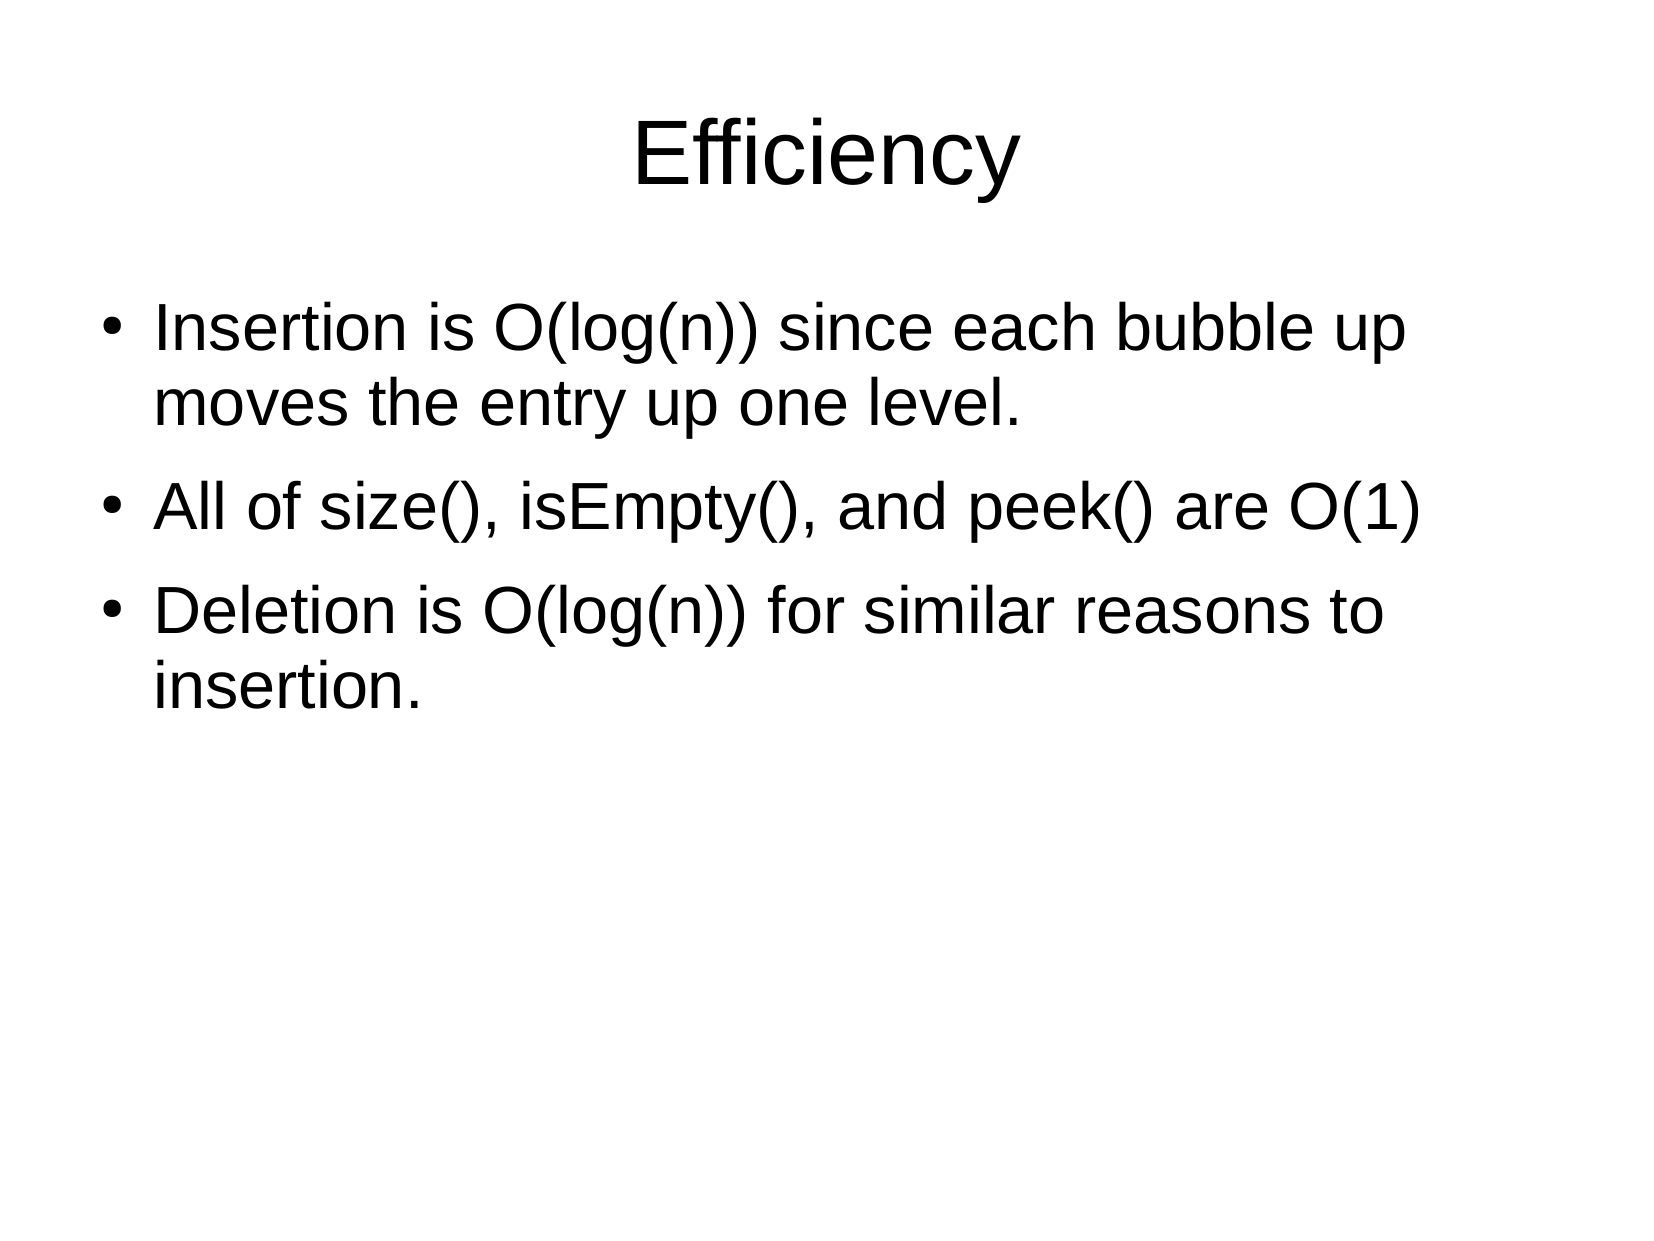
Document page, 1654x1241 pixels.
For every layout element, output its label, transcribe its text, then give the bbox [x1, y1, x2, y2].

title Efficiency [82, 56, 1571, 250]
list Insertion is O(log(n)) since each bubble up moves the entry up one level. All of size(), isEmpty(), and peek() are O(1) Deletion is O(log(n)) for similar reasons to insertion. [82, 290, 1571, 1094]
